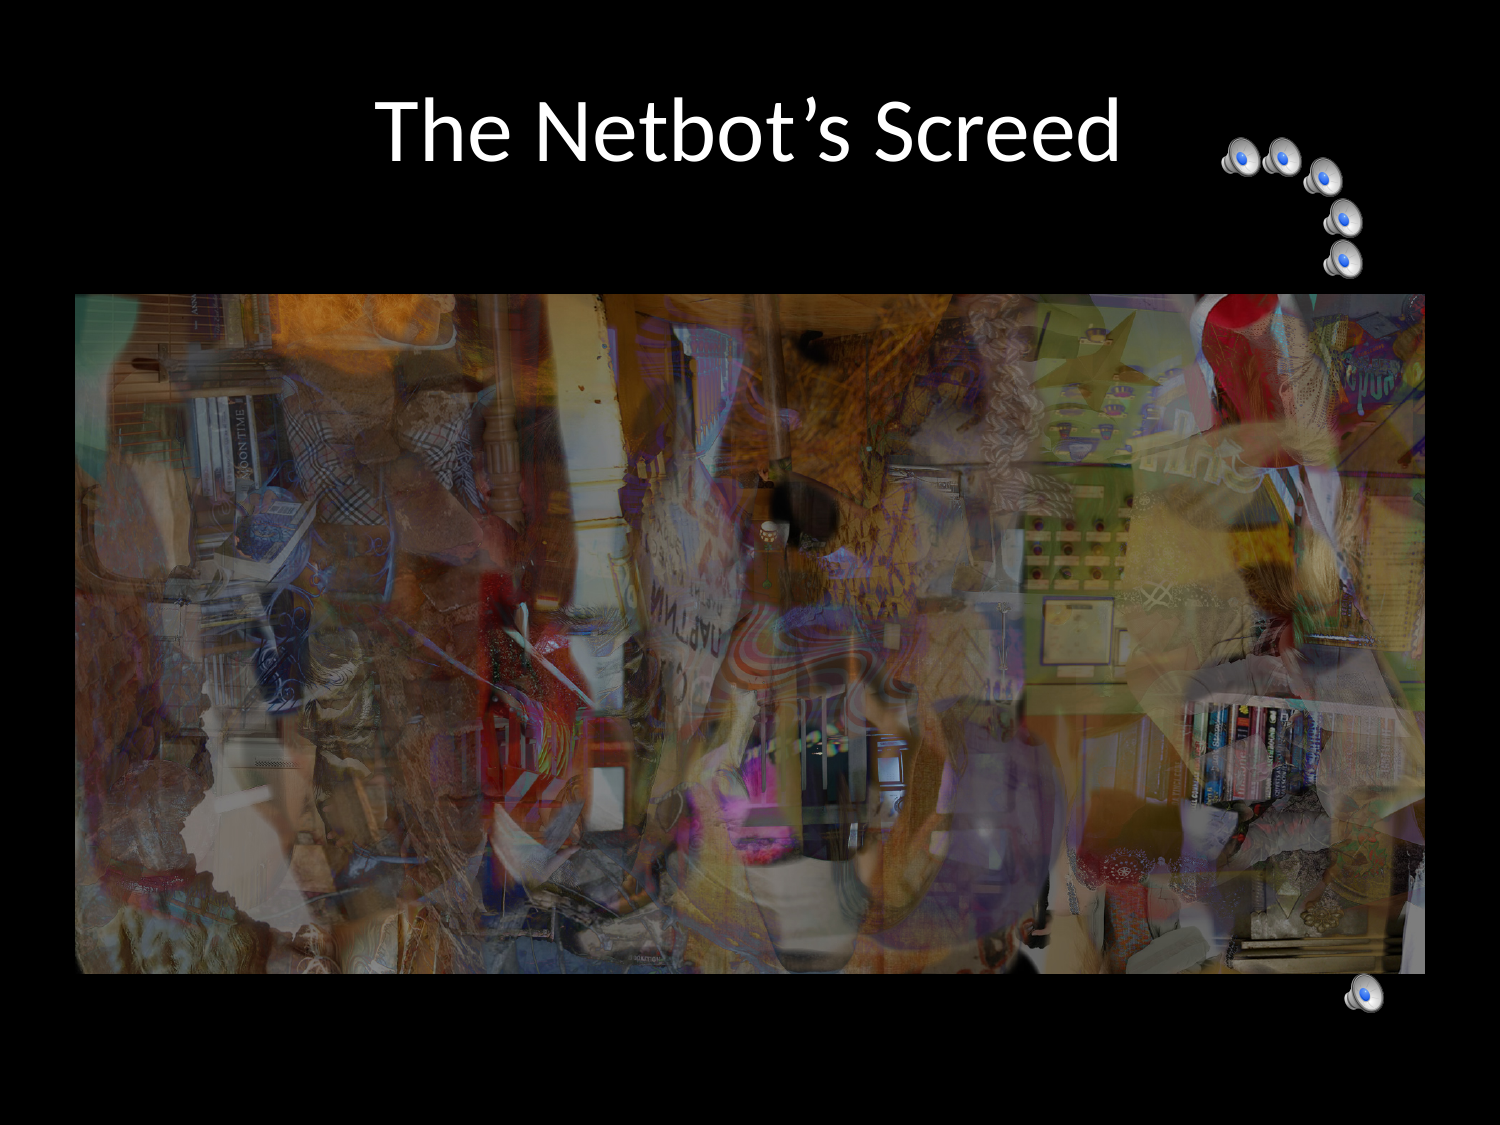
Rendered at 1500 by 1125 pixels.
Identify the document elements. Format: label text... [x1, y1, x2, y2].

title The Netbot’s Screed [75, 45, 1425, 233]
picture [75, 294, 1425, 1015]
picture [1220, 137, 1364, 281]
